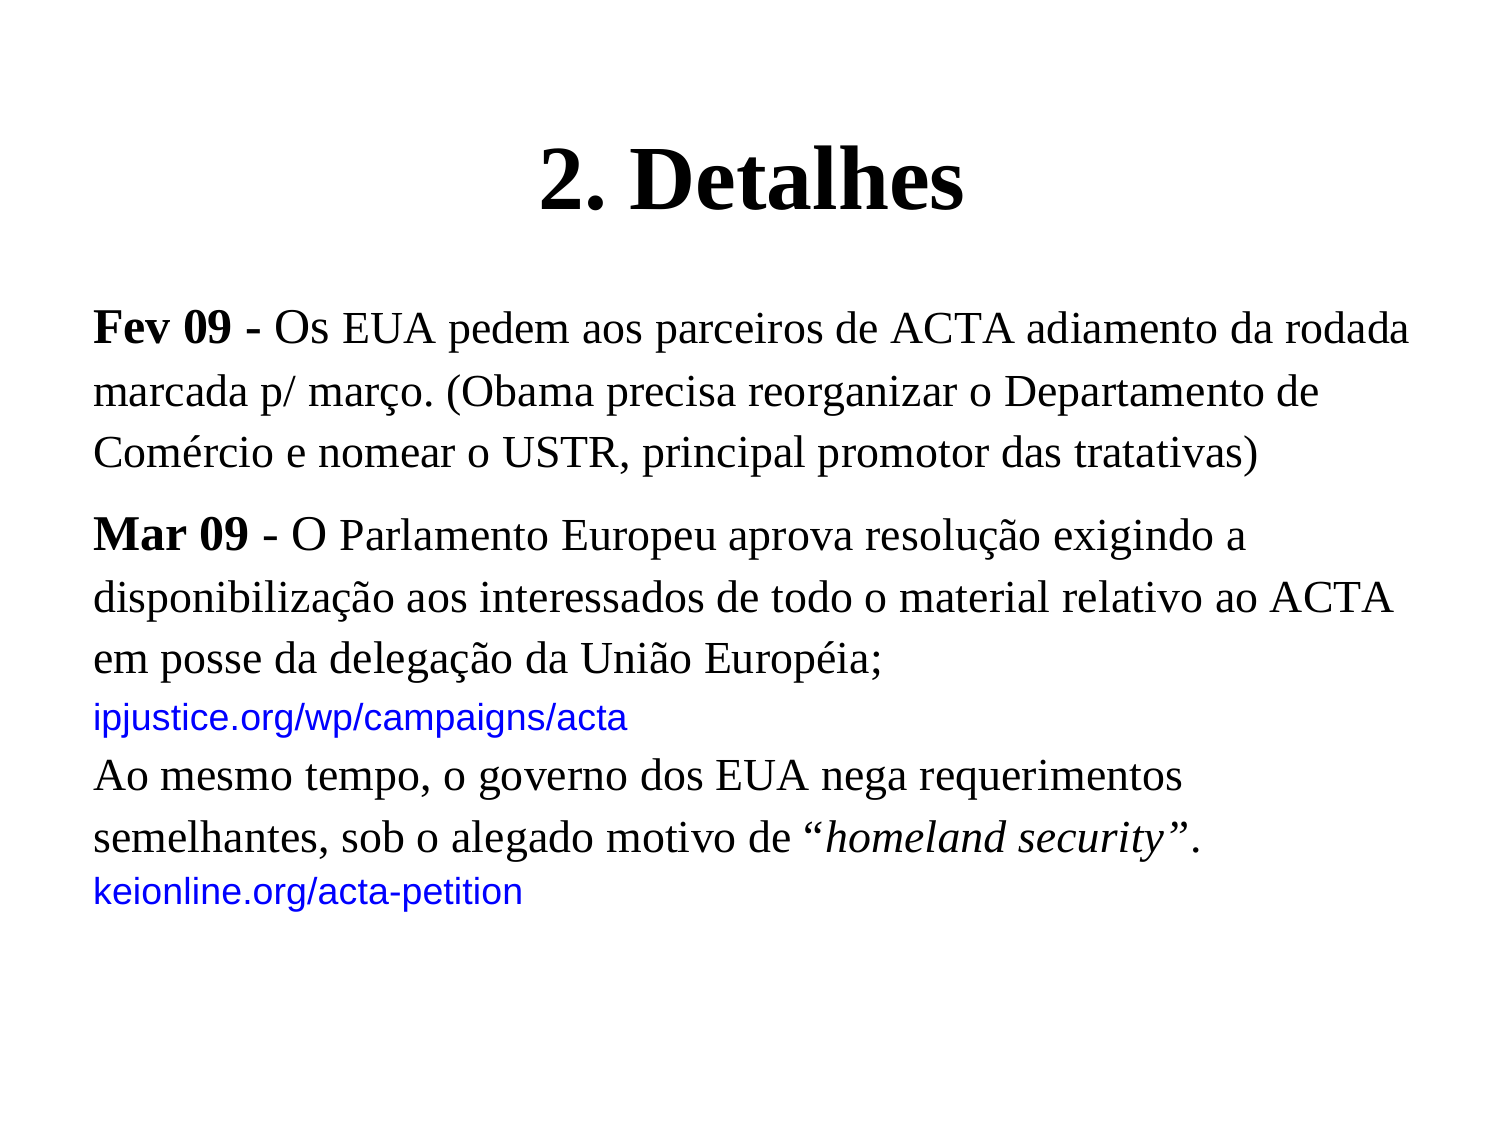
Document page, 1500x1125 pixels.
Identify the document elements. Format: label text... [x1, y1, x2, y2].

text_box Fev 09 - Os EUA pedem aos parceiros de ACTA adiamento da rodada marcada p/ março. (Obama precisa reorganizar o Departamento de Comércio e nomear o USTR, principal promotor das tratativas) Mar 09 - O Parlamento Europeu aprova resolução exigindo a disponibilização aos interessados de todo o material relativo ao ACTA em posse da delegação da União Européia; ipjustice.org/wp/campaigns/acta Ao mesmo tempo, o governo dos EUA nega requerimentos semelhantes, sob o alegado motivo de “homeland security”. keionline.org/acta-petition [78, 280, 1432, 921]
title 2. Detalhes [87, 52, 1416, 280]
